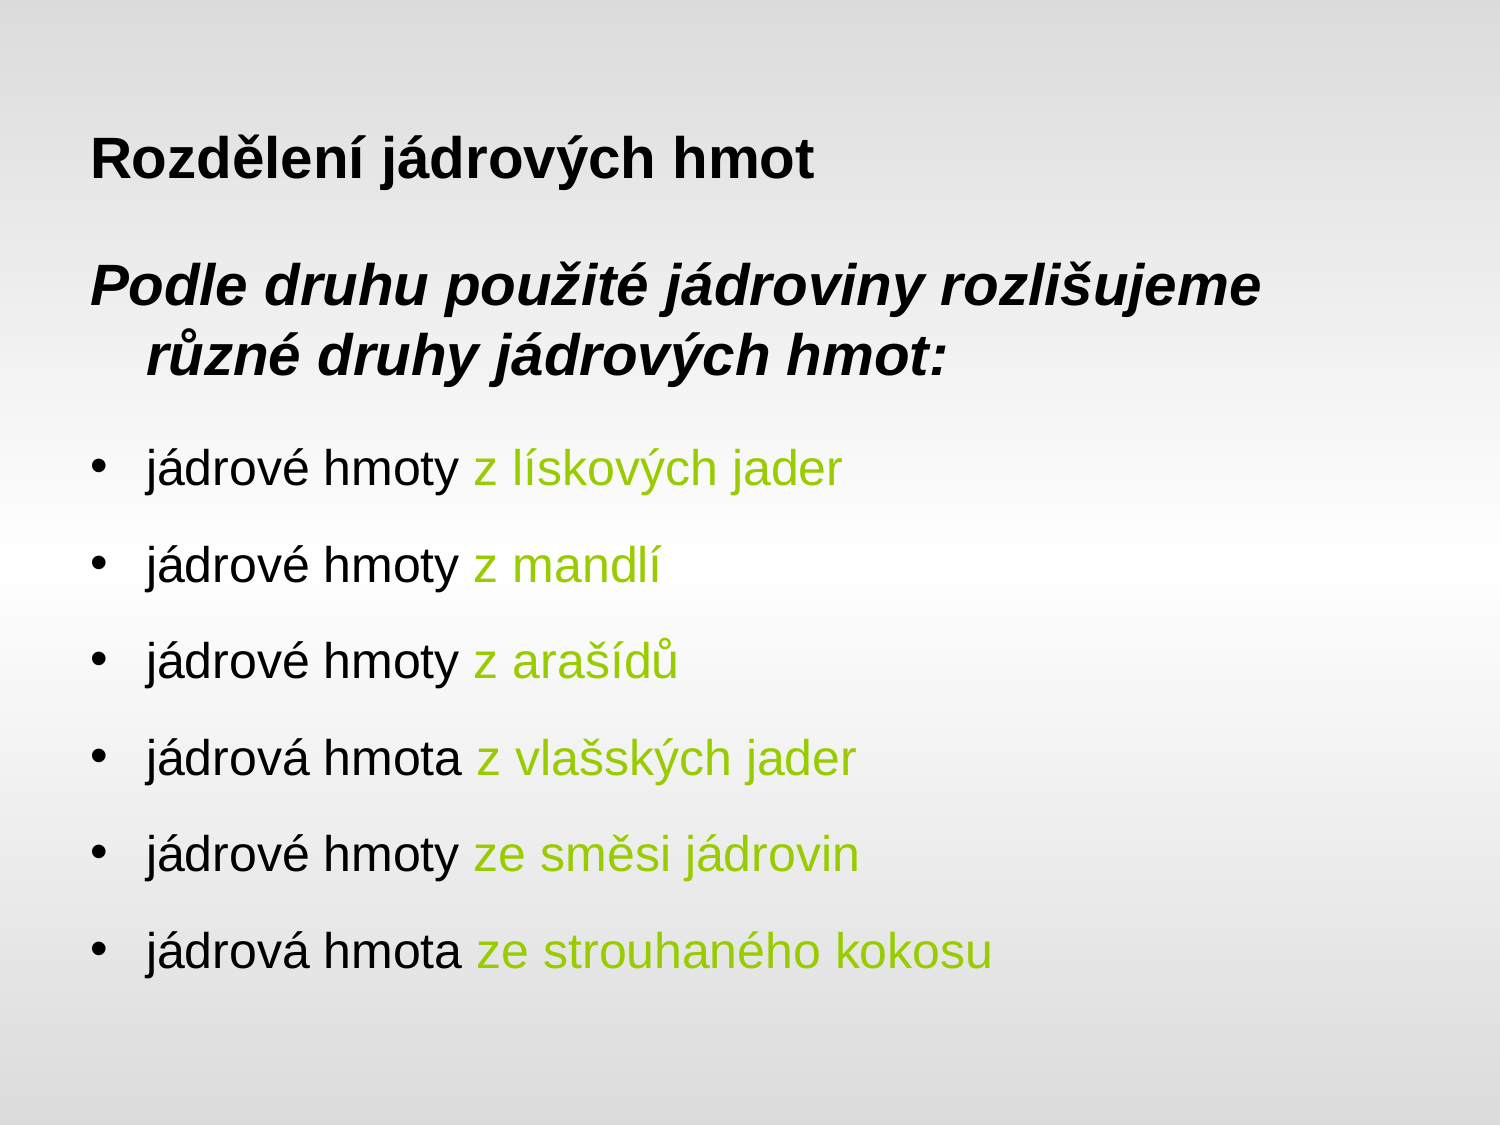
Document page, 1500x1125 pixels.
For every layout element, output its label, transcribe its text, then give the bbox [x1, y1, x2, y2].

list Rozdělení jádrových hmot Podle druhu použité jádroviny rozlišujeme různé druhy jádrových hmot: jádrové hmoty z lískových jader jádrové hmoty z mandlí jádrové hmoty z arašídů jádrová hmota z vlašských jader jádrové hmoty ze směsi jádrovin jádrová hmota ze strouhaného kokosu [75, 112, 1426, 1006]
